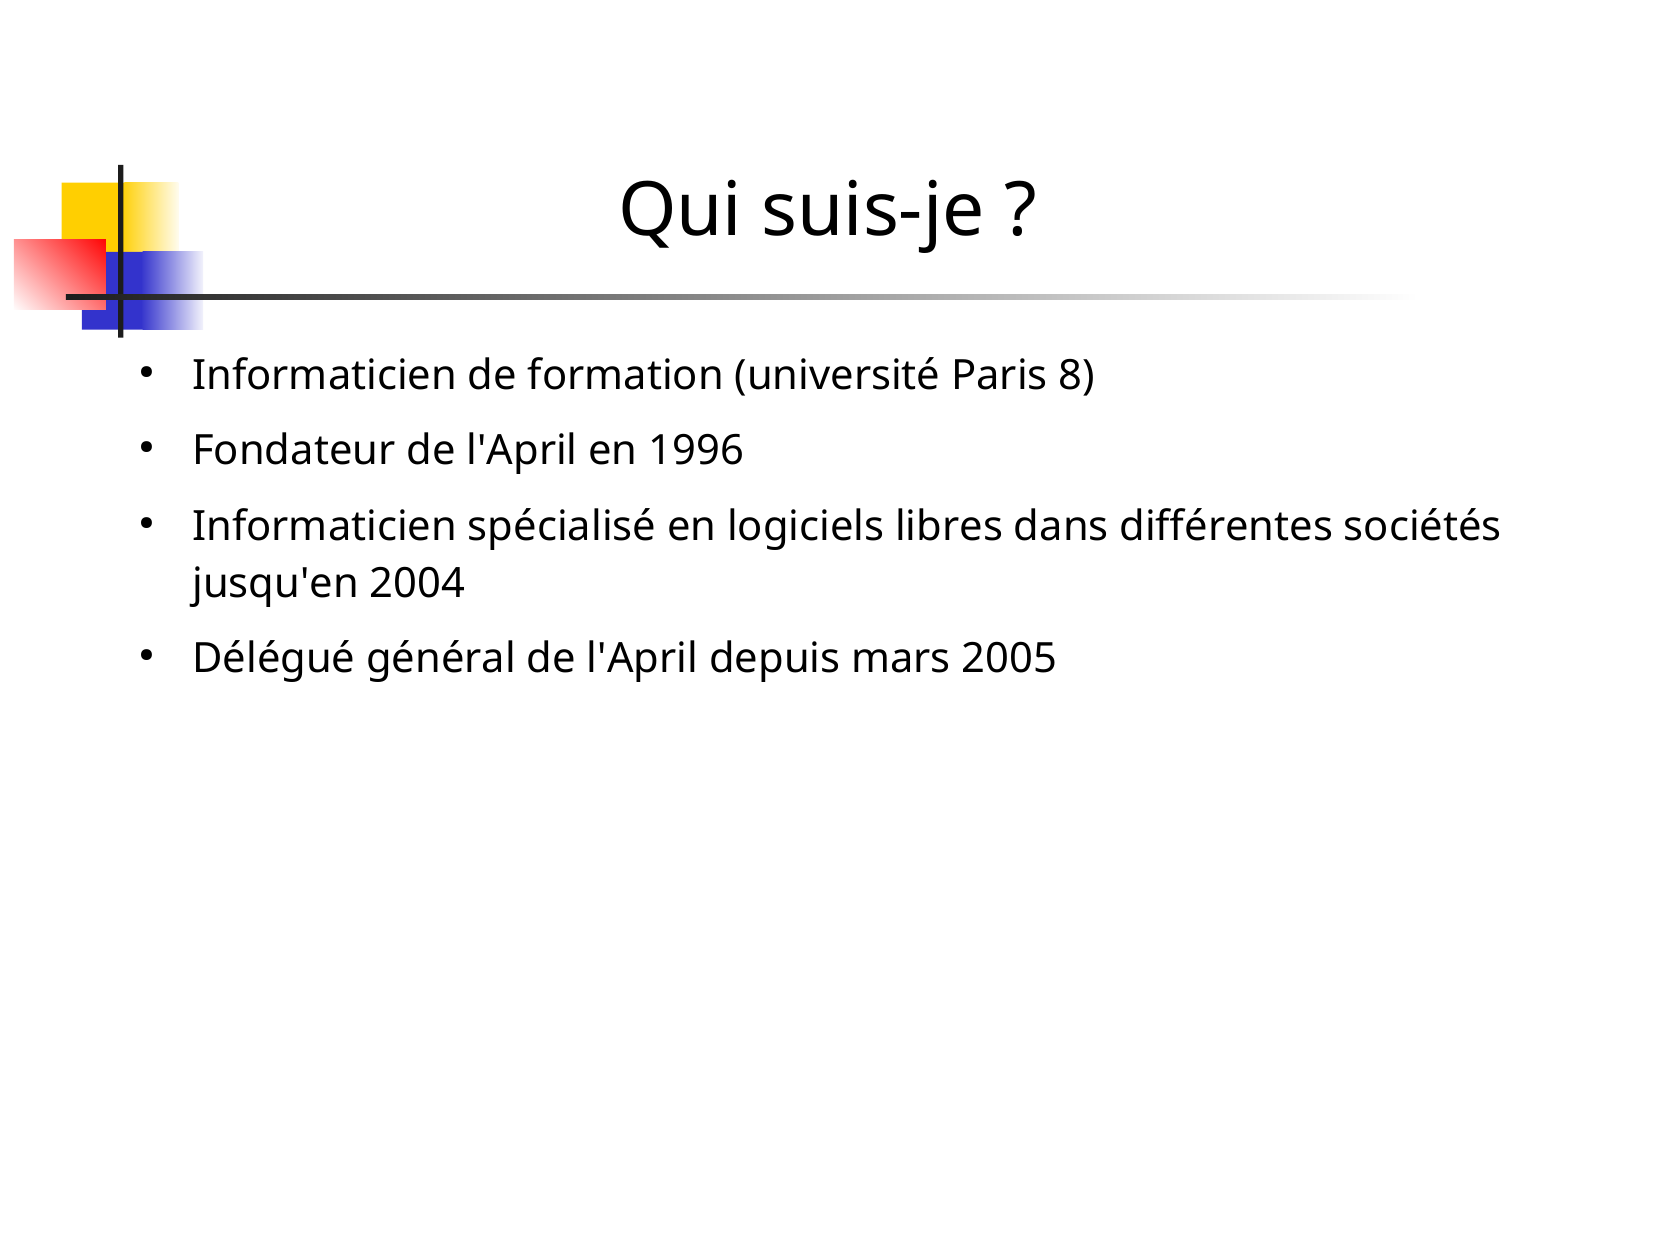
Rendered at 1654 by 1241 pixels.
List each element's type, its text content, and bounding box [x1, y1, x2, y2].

title Qui suis-je ? [121, 102, 1534, 311]
list Informaticien de formation (université Paris 8) Fondateur de l'April en 1996 Informaticien spécialisé en logiciels libres dans différentes sociétés jusqu'en 2004 Délégué général de l'April depuis mars 2005 [121, 344, 1534, 1127]
